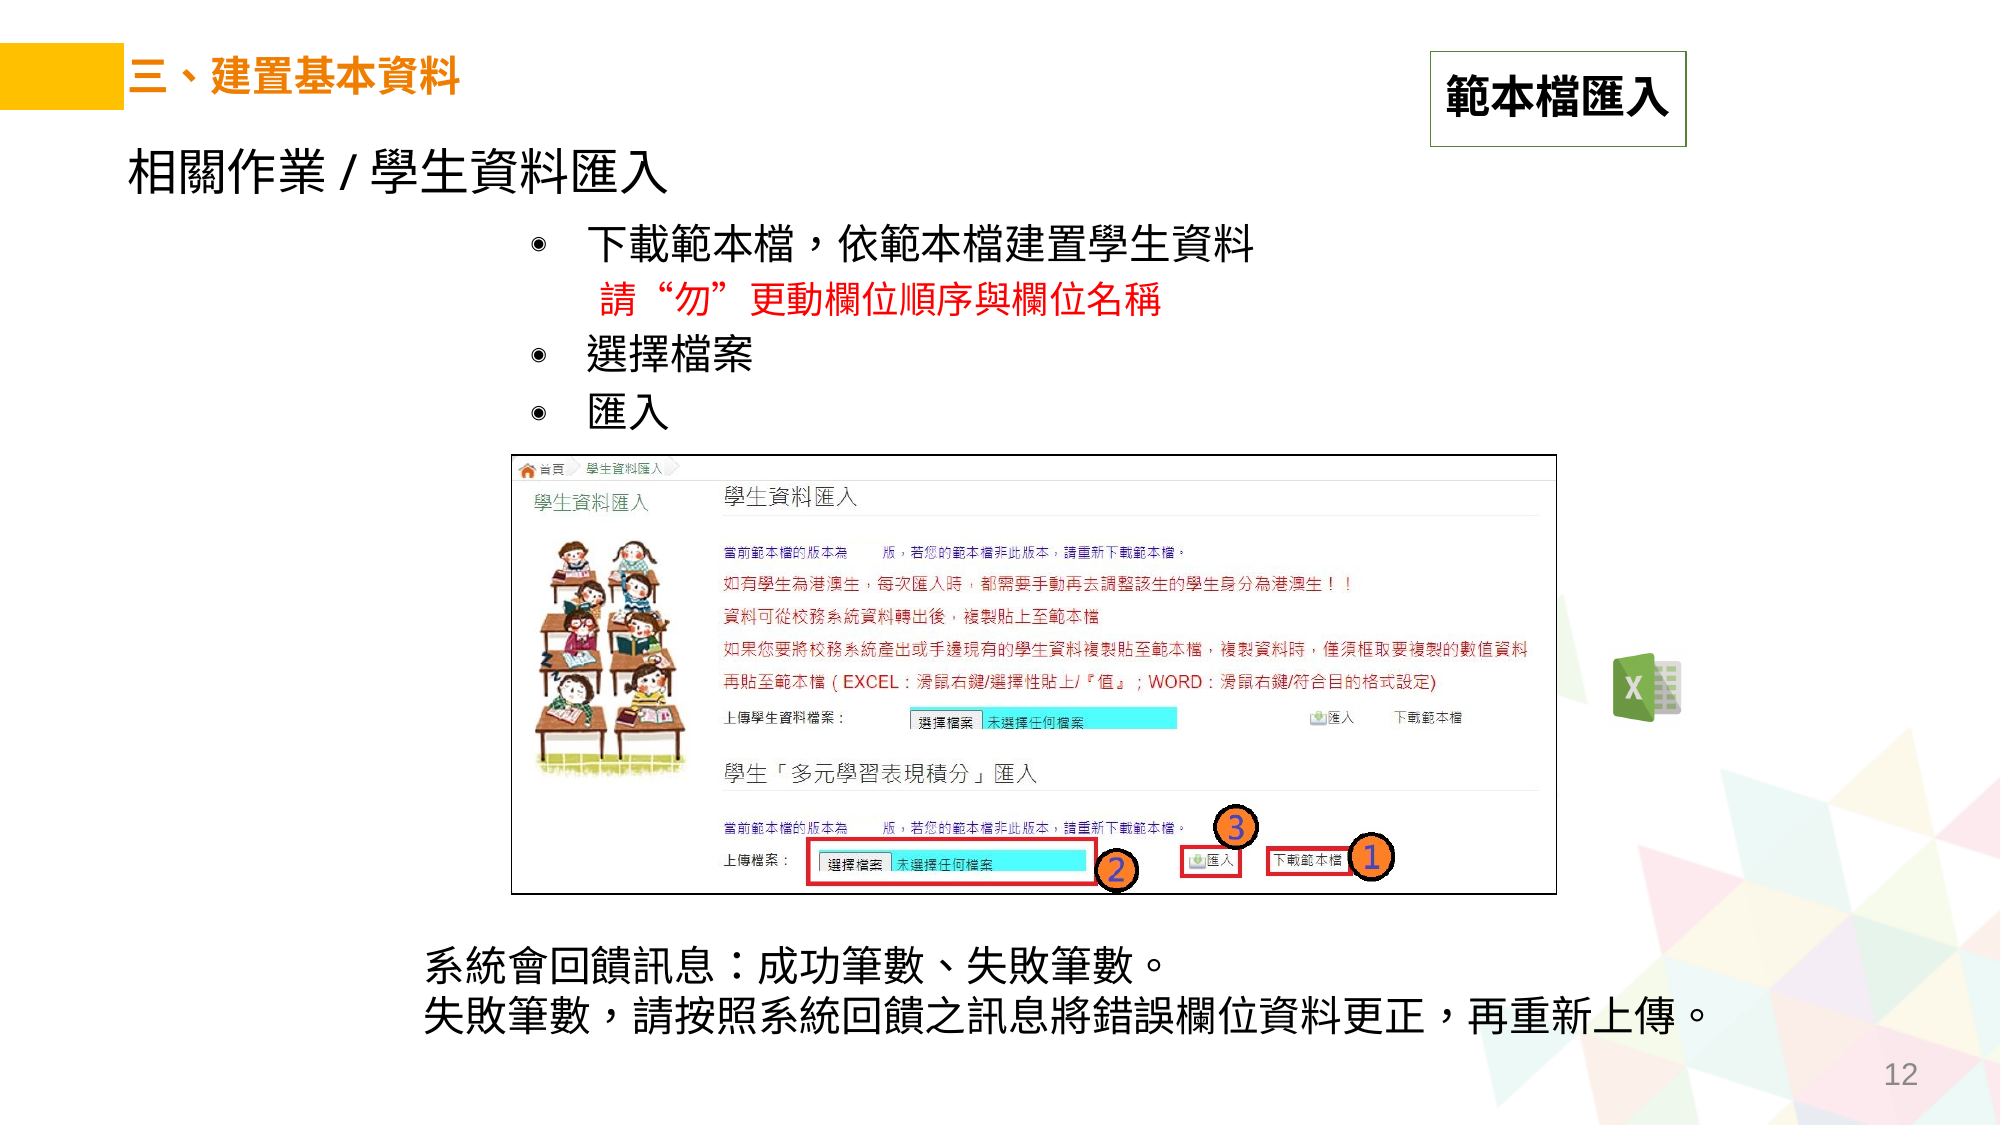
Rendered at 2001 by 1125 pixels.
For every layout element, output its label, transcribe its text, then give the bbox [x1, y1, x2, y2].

text_box 系統會回饋訊息：成功筆數、失敗筆數。 失敗筆數，請按照系統回饋之訊息將錯誤欄位資料更正，再重新上傳。 [408, 924, 1750, 1055]
text_box 相關作業/學生資料匯入 [112, 132, 673, 209]
list 下載範本檔，依範本檔建置學生資料 請“勿”更動欄位順序與欄位名稱 選擇檔案 匯入 [478, 208, 1453, 487]
picture [512, 455, 1556, 894]
picture [1607, 646, 1687, 727]
title 範本檔匯入 [1430, 51, 1687, 147]
text_box 三、建置基本資料 [112, 42, 538, 108]
text_box [0, 43, 124, 110]
text_box 12 [1868, 1038, 1989, 1125]
